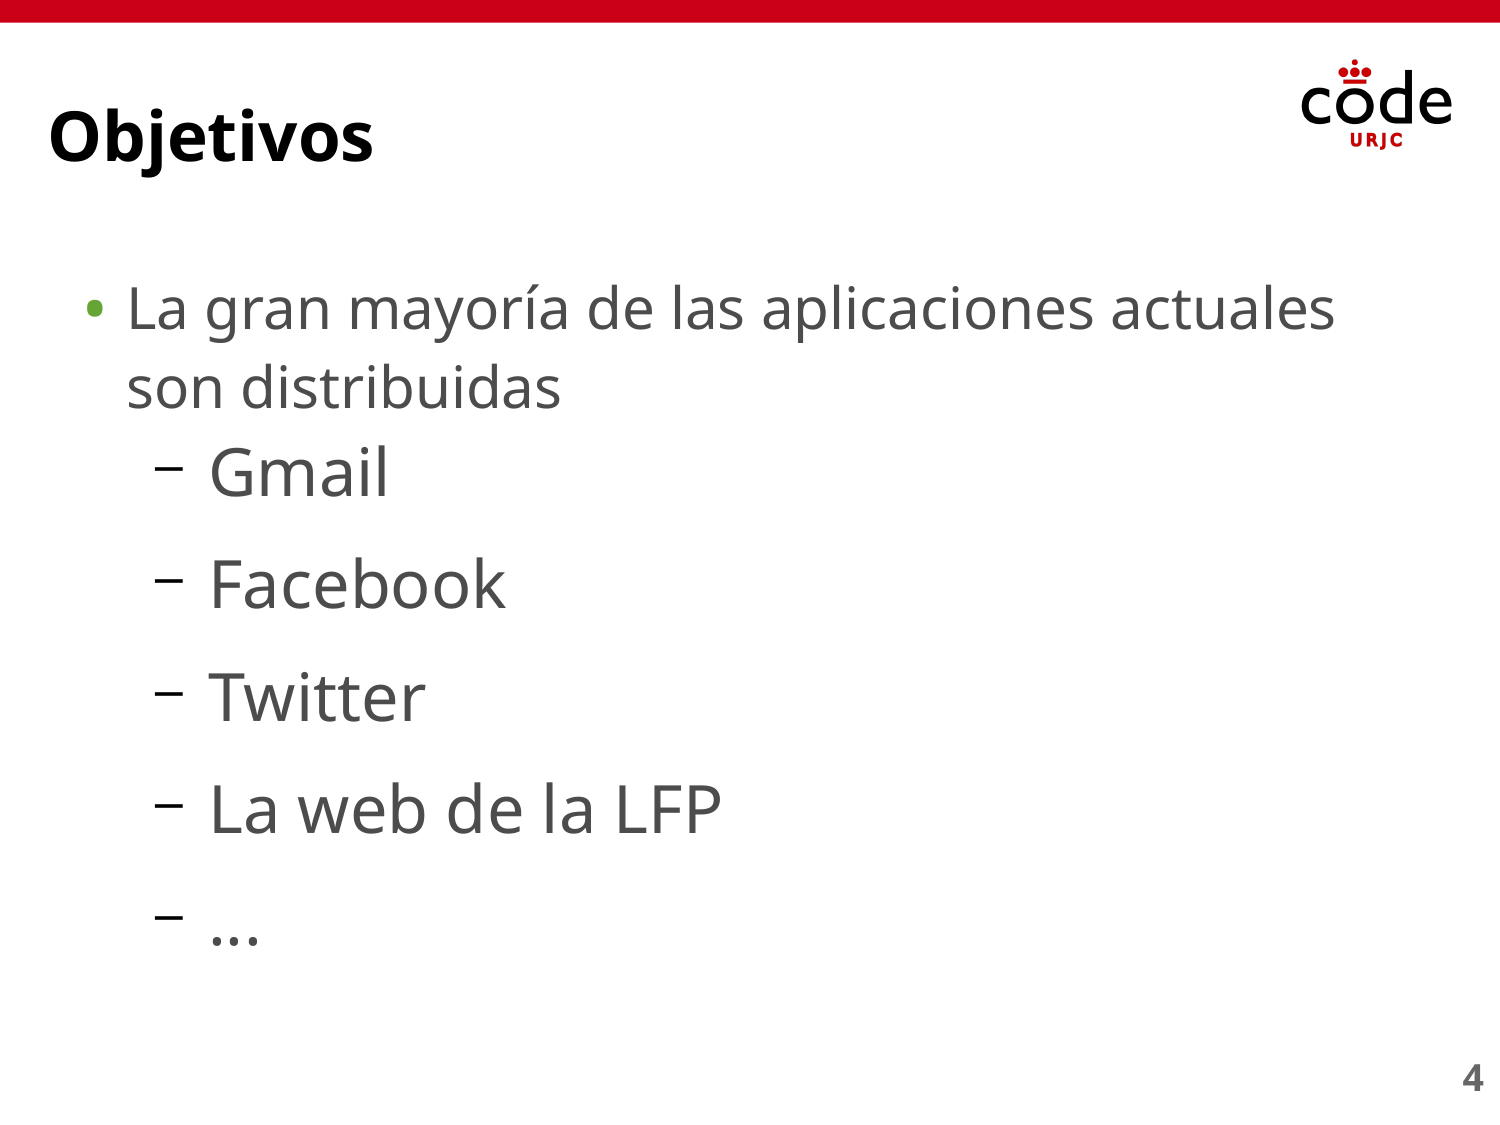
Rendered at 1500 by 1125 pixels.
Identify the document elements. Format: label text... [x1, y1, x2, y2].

picture [1284, 50, 1468, 161]
list La gran mayoría de las aplicaciones actuales son distribuidas Gmail Facebook Twitter La web de la LFP ... [51, 259, 1436, 1013]
title Objetivos [32, 79, 1383, 189]
